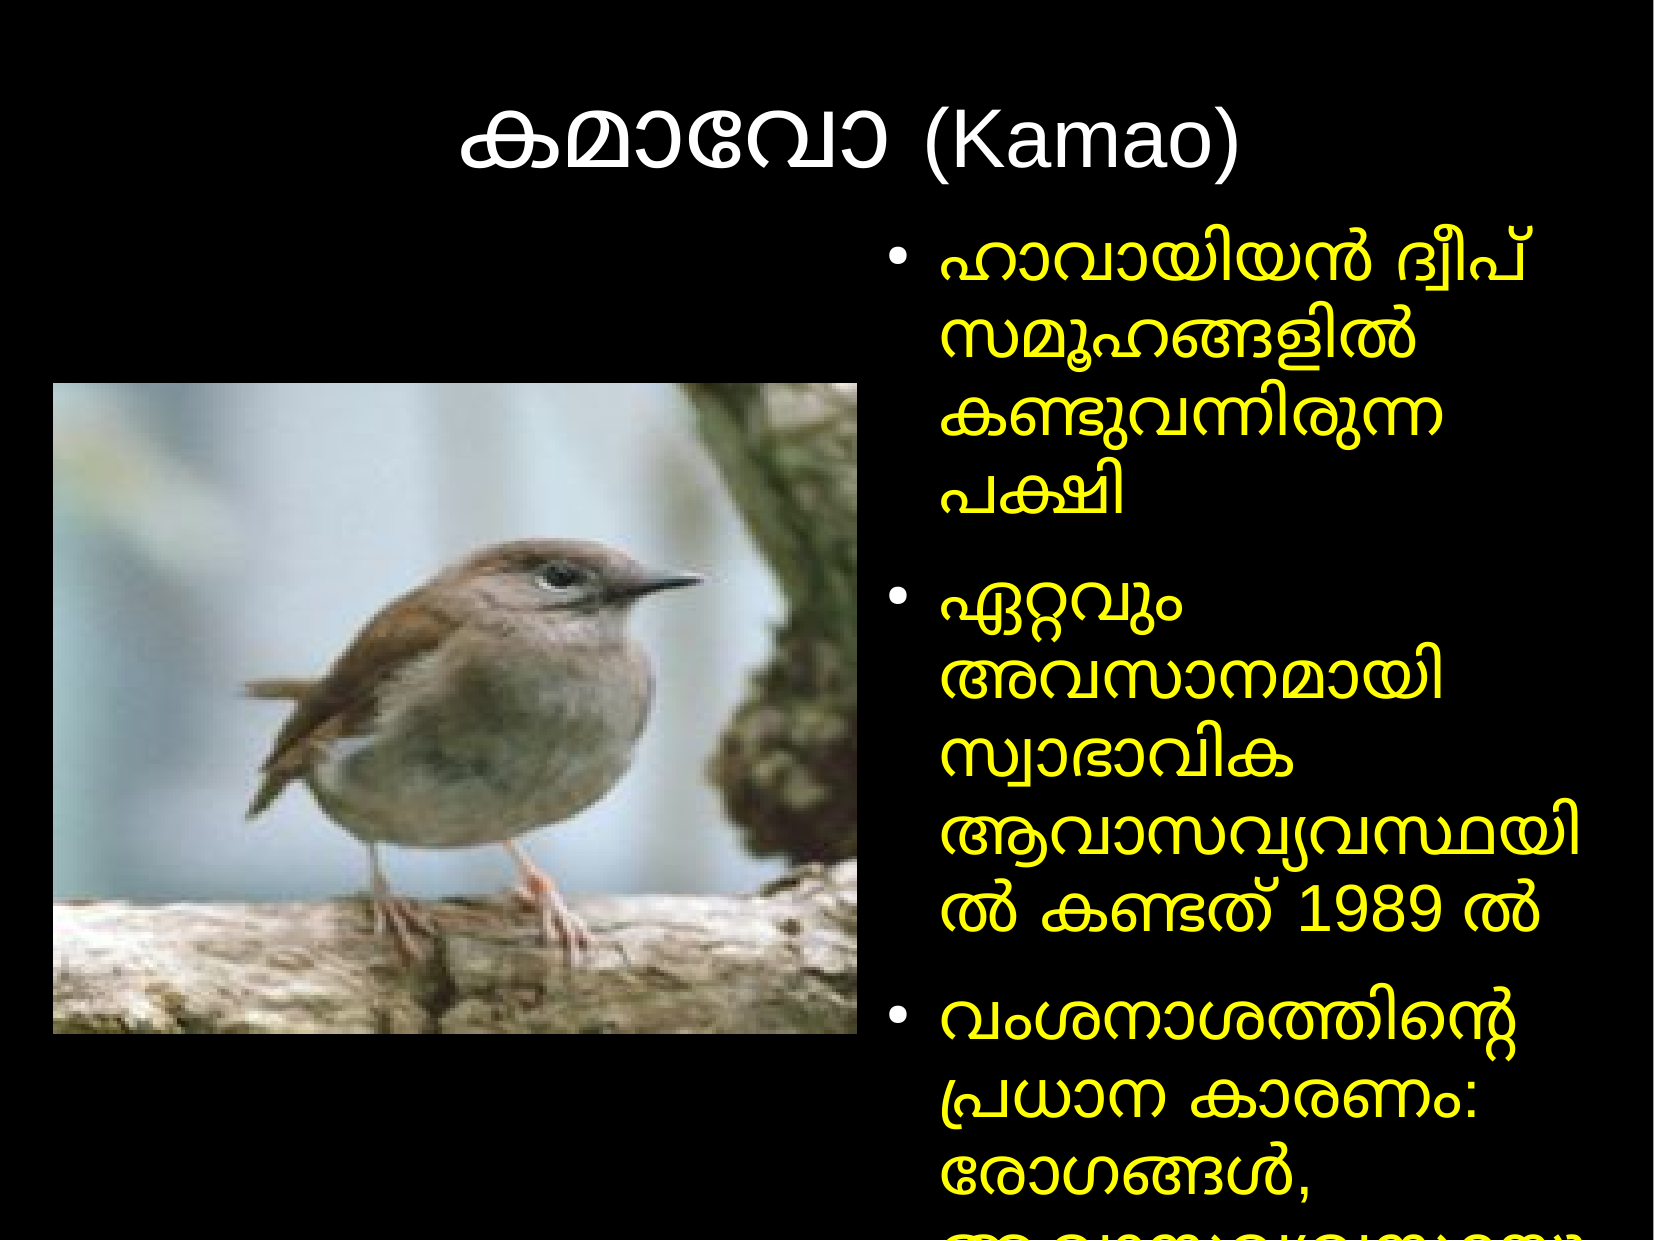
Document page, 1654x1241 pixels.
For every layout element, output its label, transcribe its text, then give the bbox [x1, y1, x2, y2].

list ഹാവായിയന്‍ ദ്വീപ് സമൂഹങ്ങളില്‍ കണ്ടുവന്നിരുന്ന പക്ഷി ഏറ്റവും അവസാനമായി സ്വാഭാവിക ആവാസവ്യവസ്ഥയില്‍ കണ്ടത് 1989 ല്‍ വംശനാശത്തിന്റെ പ്രധാന കാരണം: രോഗങ്ങള്‍, ആവാസവ്യവസ്ഥയുടെ നാശം [868, 237, 1595, 1211]
title കമാവോ (Kamao) [106, 29, 1595, 237]
picture [53, 383, 857, 1034]
